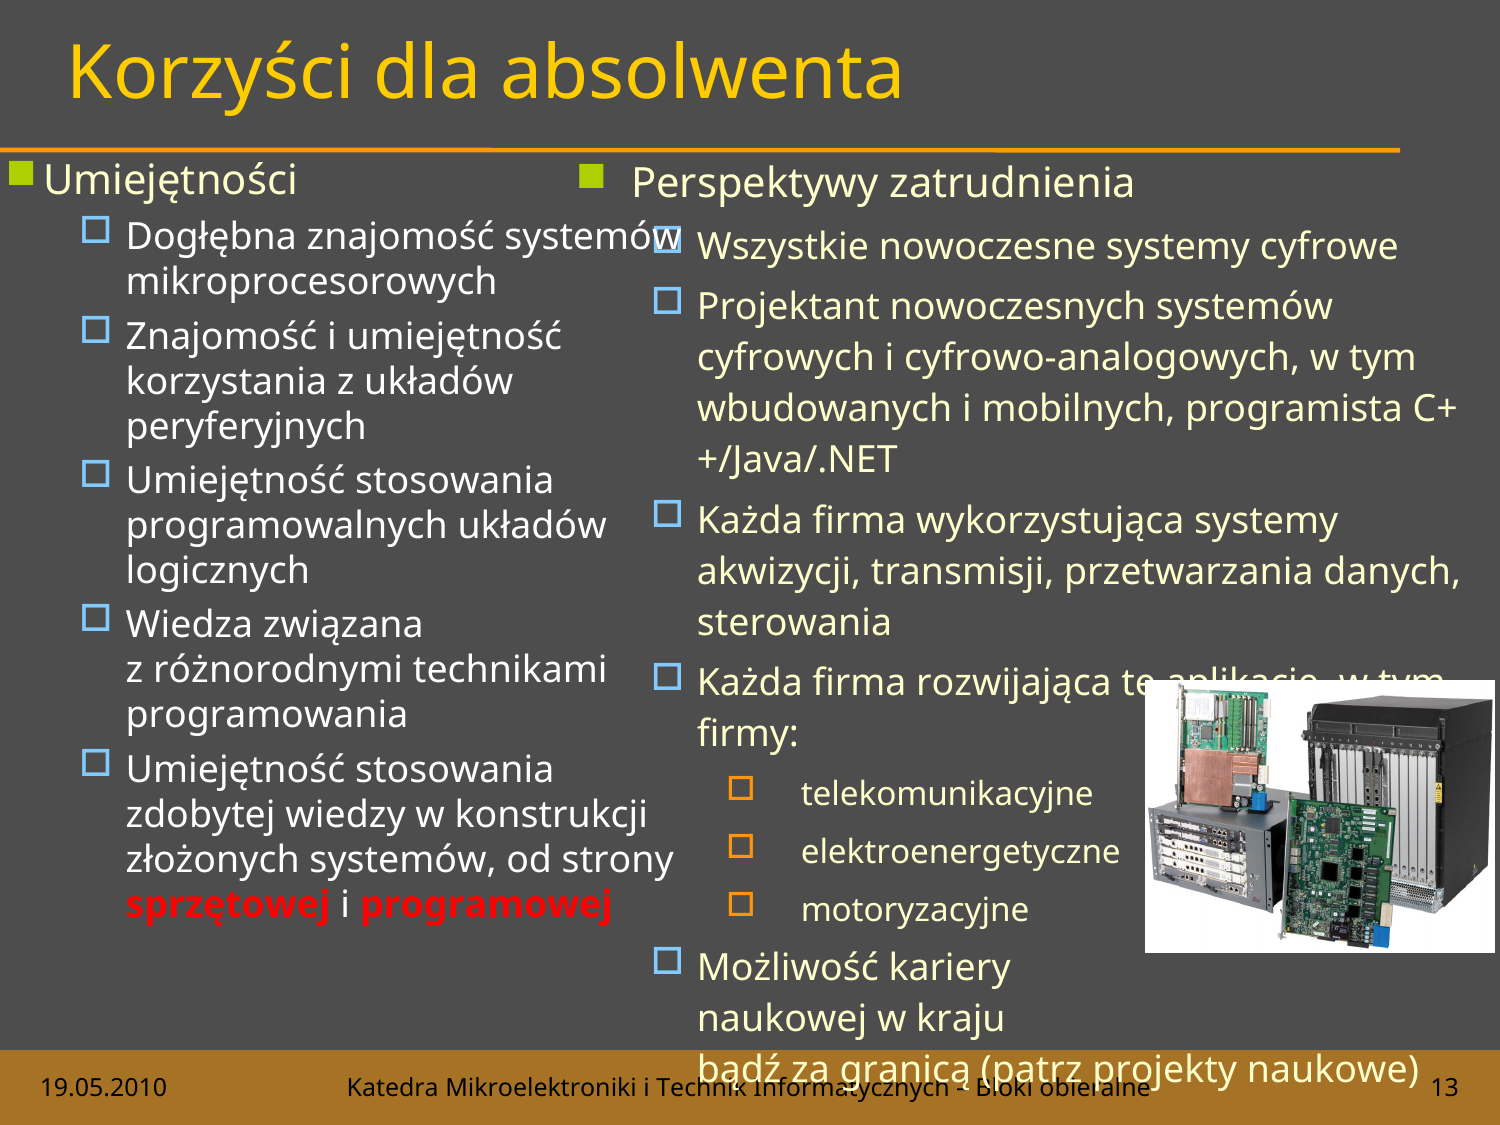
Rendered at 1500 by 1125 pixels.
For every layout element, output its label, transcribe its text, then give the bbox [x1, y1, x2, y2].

text_box Umiejętności Dogłębna znajomość systemów mikroprocesorowych Znajomość i umiejętność korzystania z układów peryferyjnych Umiejętność stosowania programowalnych układów logicznych Wiedza związana z różnorodnymi technikami programowania Umiejętność stosowania zdobytej wiedzy w konstrukcji złożonych systemów, od strony sprzętowej i programowej [0, 145, 703, 1023]
picture [1145, 680, 1495, 953]
title Korzyści dla absolwenta [52, 5, 1469, 135]
list Perspektywy zatrudnienia Wszystkie nowoczesne systemy cyfrowe Projektant nowoczesnych systemów cyfrowych i cyfrowo-analogowych, w tym wbudowanych i mobilnych, programista C++/Java/.NET Każda firma wykorzystująca systemy akwizycji, transmisji, przetwarzania danych, sterowania Każda firma rozwijająca te aplikacje, w tym firmy: telekomunikacyjne elektroenergetyczne motoryzacyjne Możliwość kariery naukowej w kraju bądź za granicą (patrz projekty naukowe) [561, 145, 1500, 1050]
